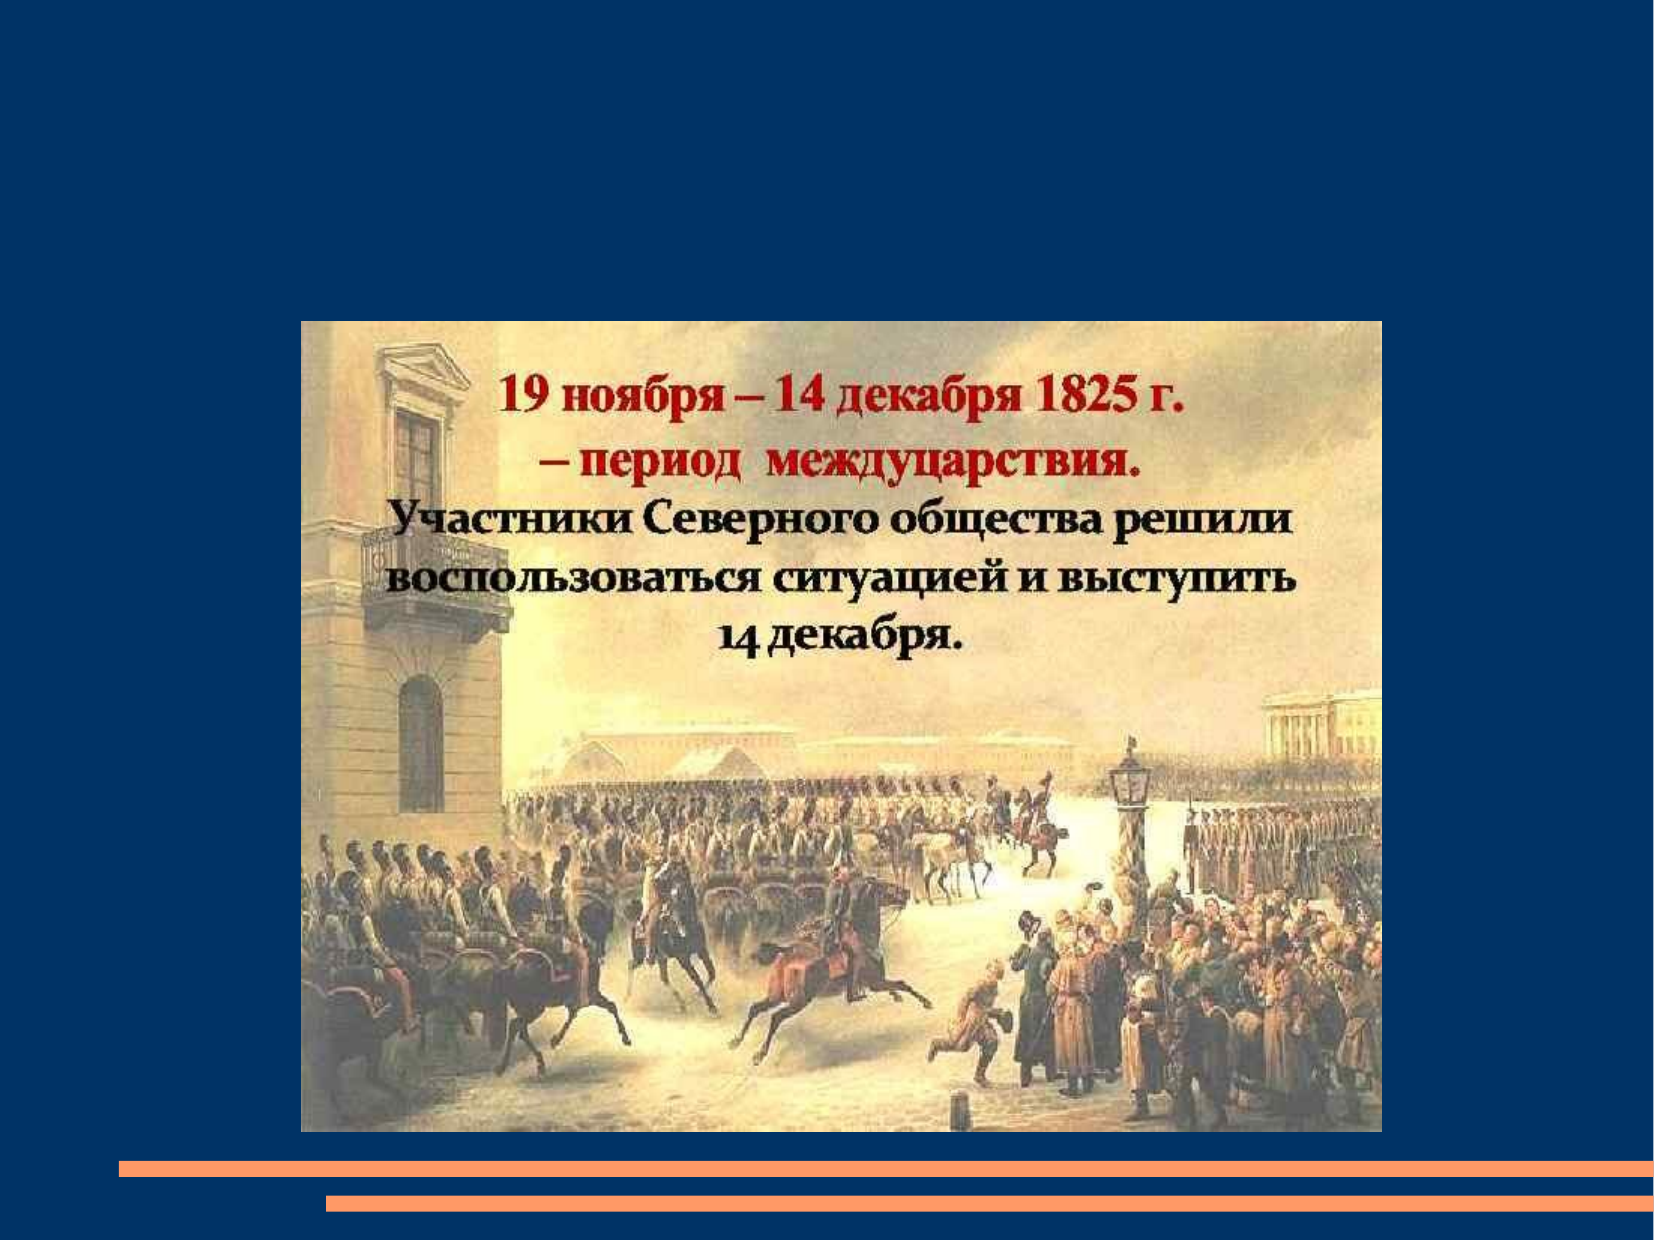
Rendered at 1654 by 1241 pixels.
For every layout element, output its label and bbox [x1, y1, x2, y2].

picture [301, 321, 1382, 1132]
